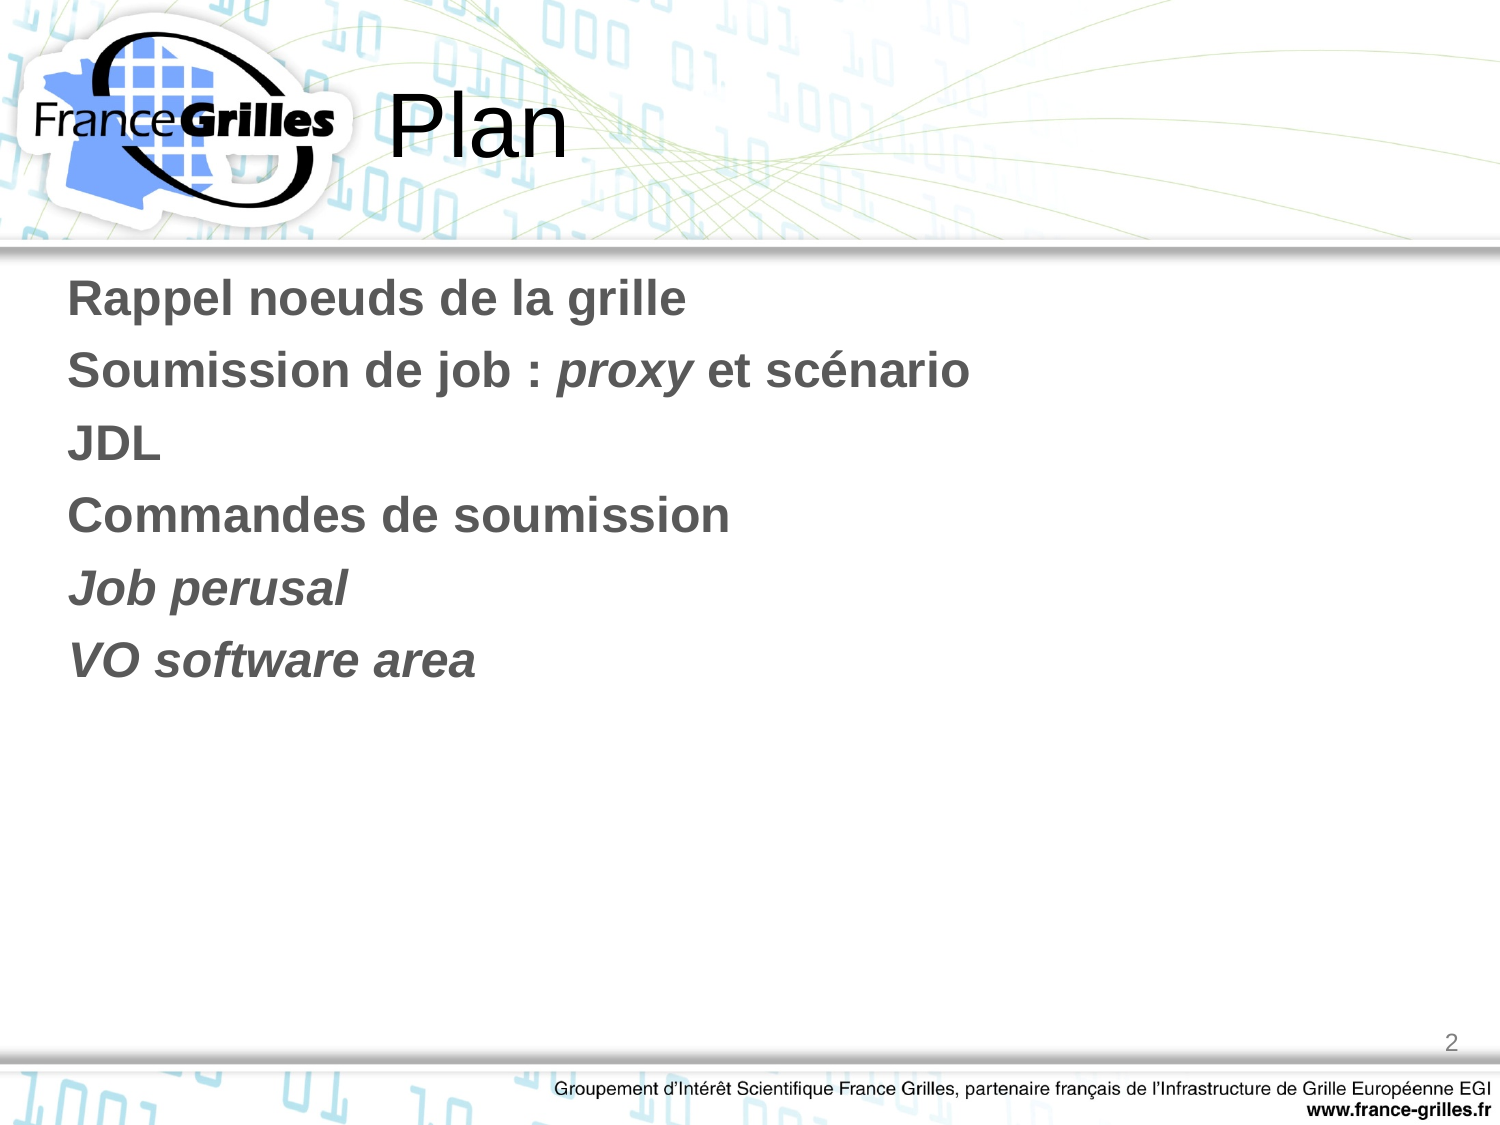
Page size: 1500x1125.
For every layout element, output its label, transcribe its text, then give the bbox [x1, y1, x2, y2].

list Rappel noeuds de la grille Soumission de job : proxy et scénario JDL Commandes de soumission Job perusal VO software area [53, 262, 1459, 1024]
picture [0, 0, 1500, 1125]
title Plan [372, 0, 1459, 251]
